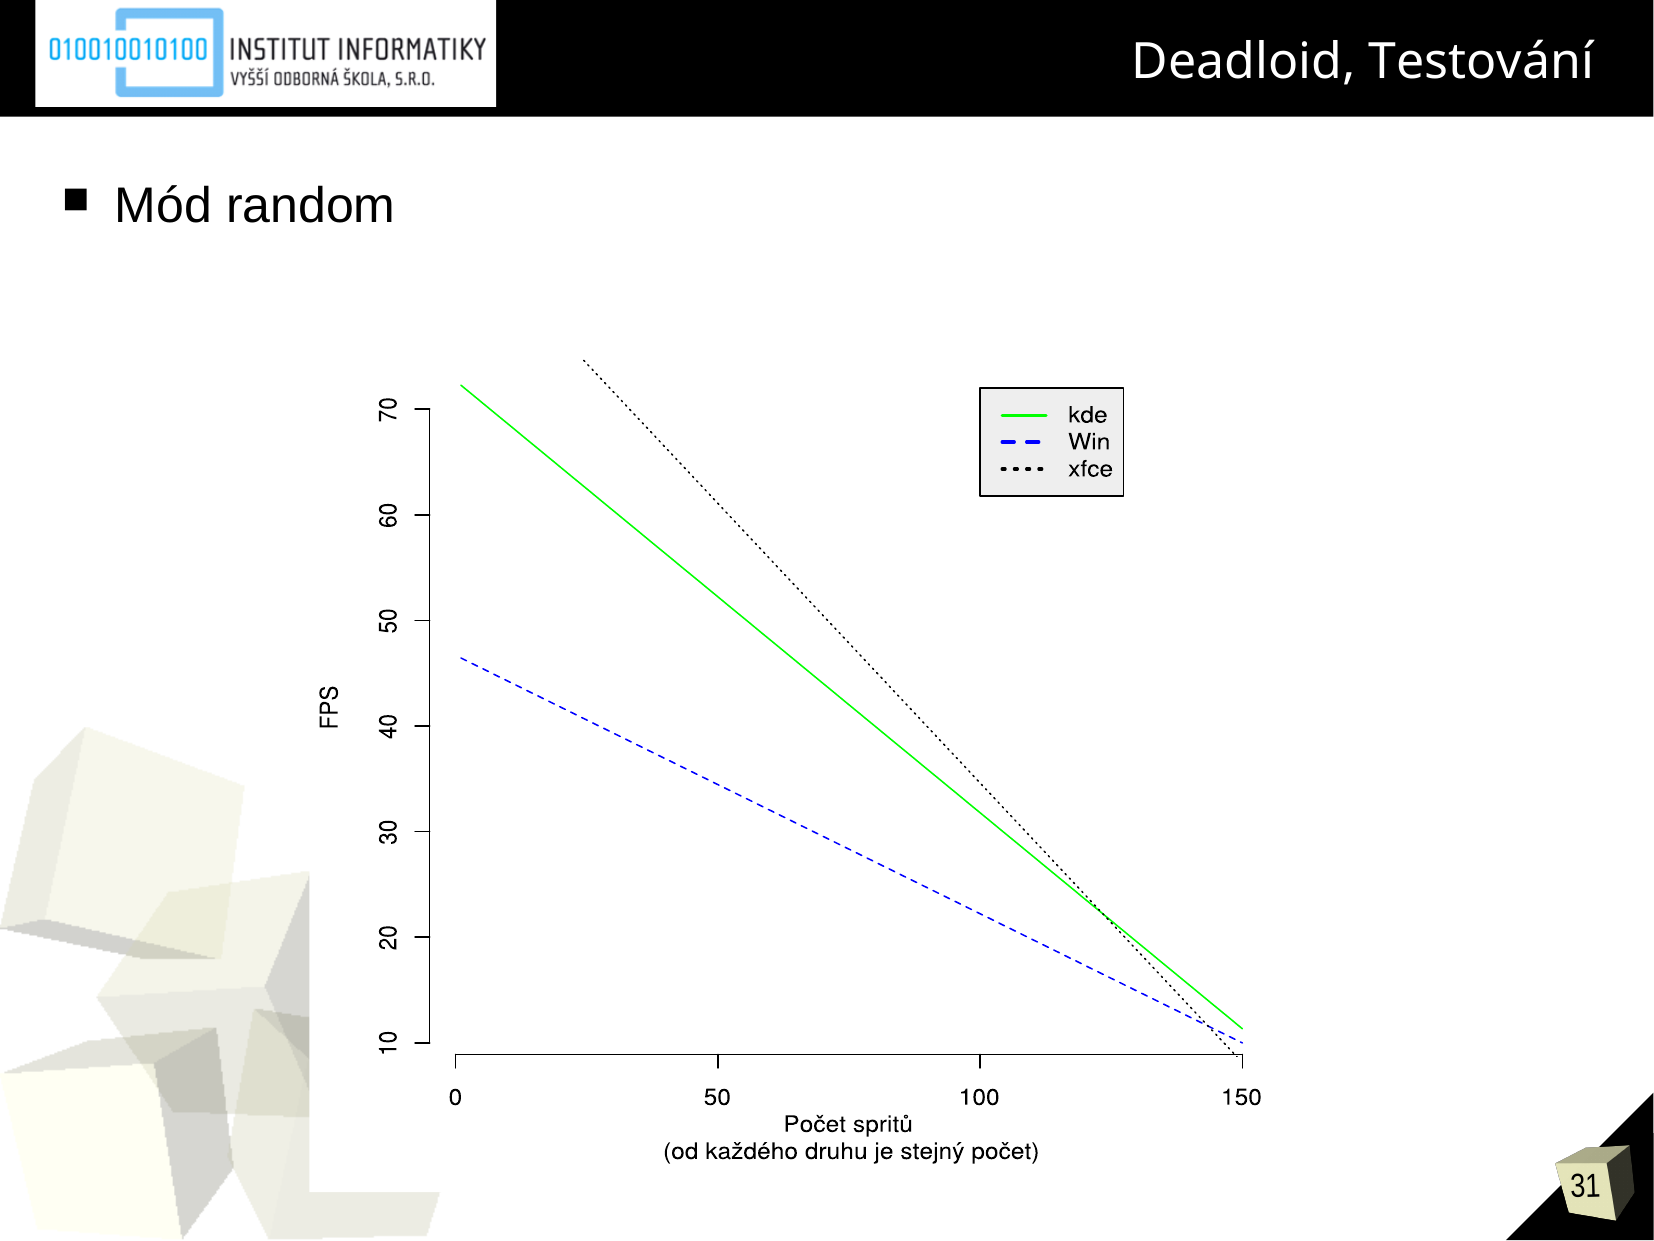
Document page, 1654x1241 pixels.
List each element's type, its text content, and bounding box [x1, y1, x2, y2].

title Deadloid, Testování [118, 0, 1595, 119]
picture [308, 248, 1337, 1193]
list Mód random [44, 177, 1611, 1214]
picture [0, 726, 477, 1241]
